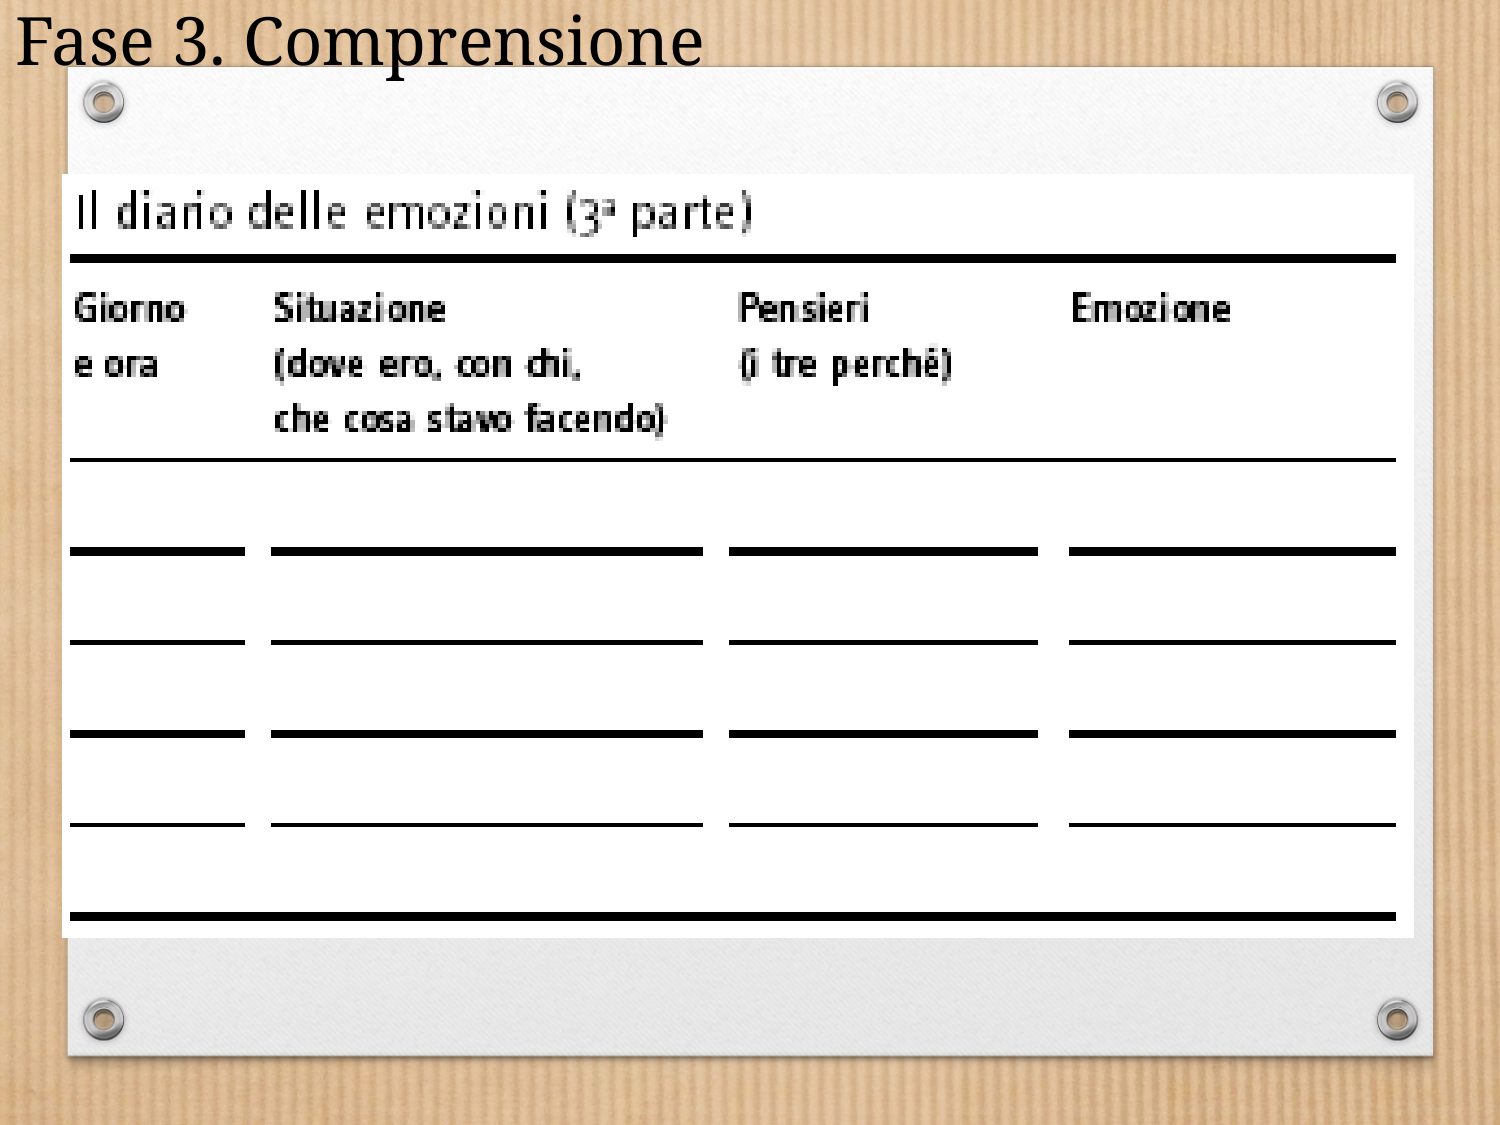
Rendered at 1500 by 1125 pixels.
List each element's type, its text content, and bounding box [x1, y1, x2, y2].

text_box Fase 3. Comprensione [0, 0, 1263, 87]
picture [62, 174, 1414, 938]
